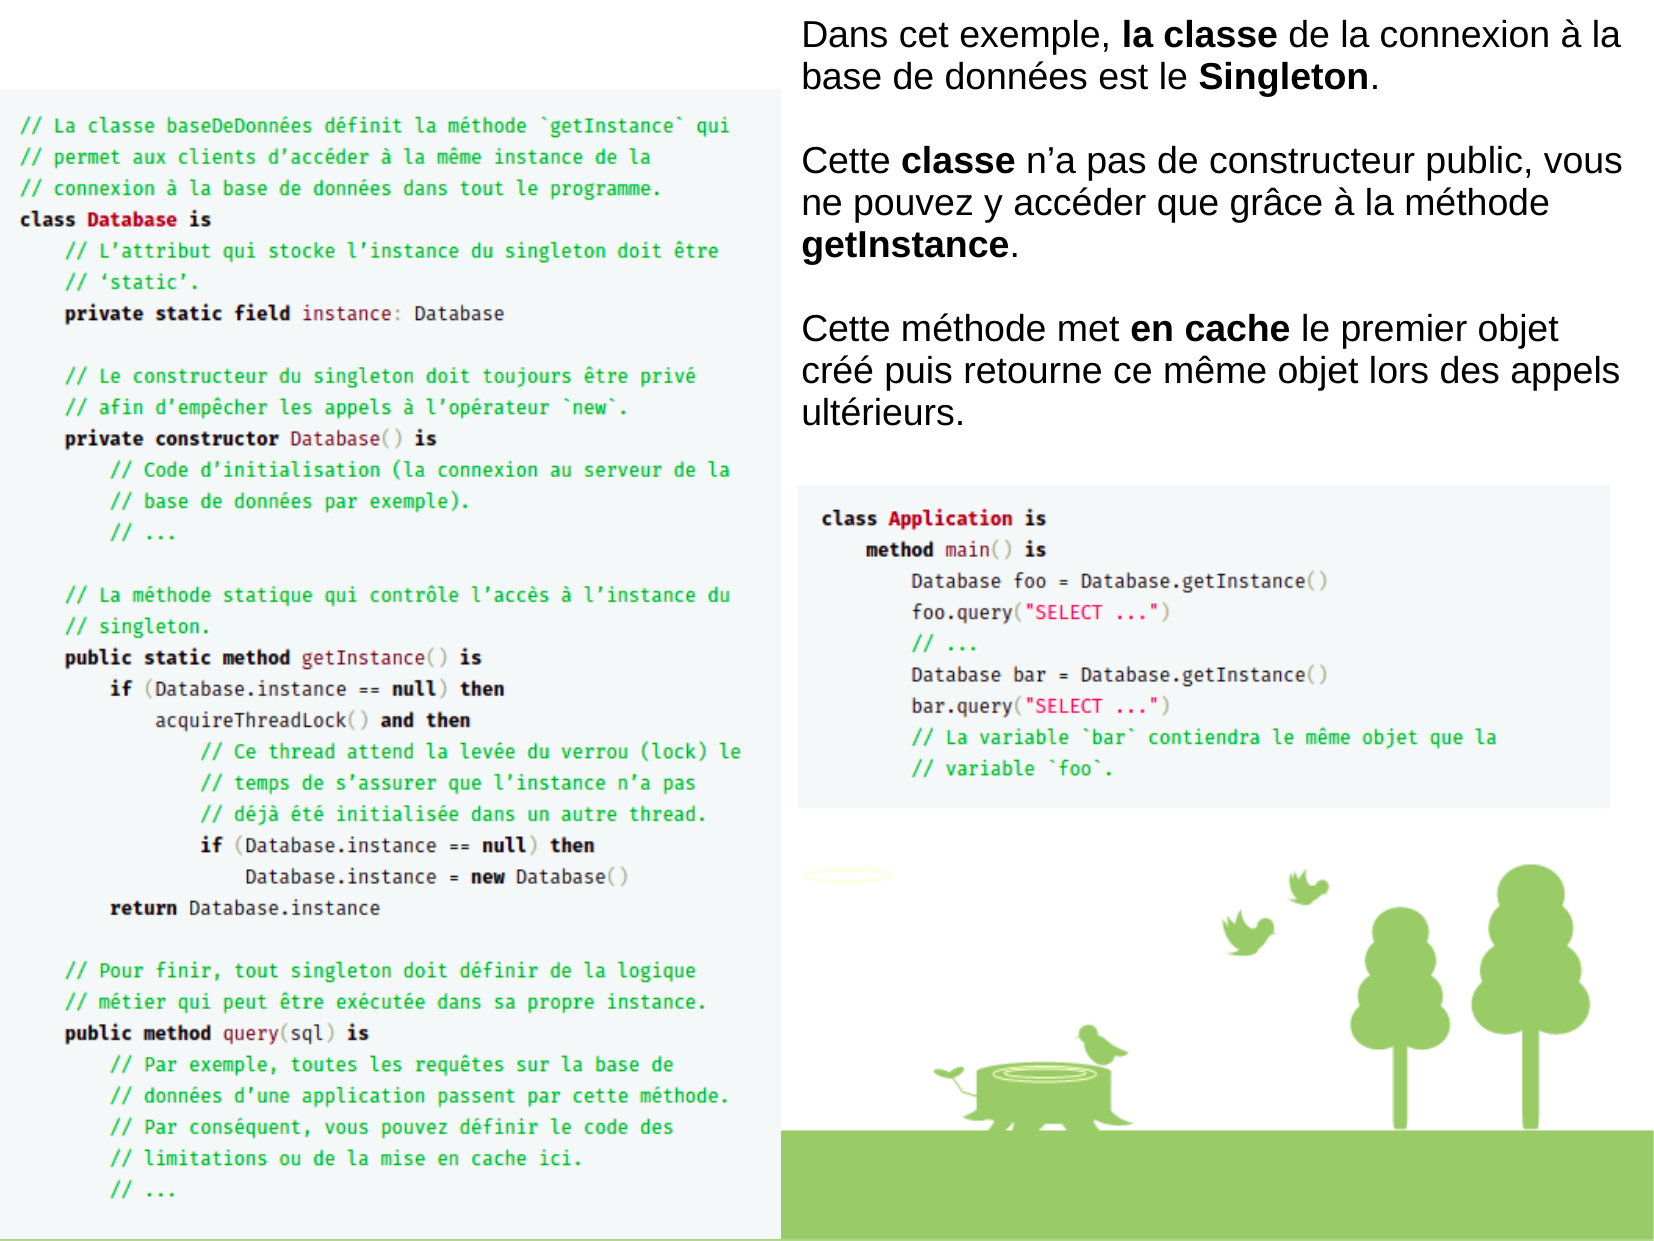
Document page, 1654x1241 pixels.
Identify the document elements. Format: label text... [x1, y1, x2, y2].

text_box Dans cet exemple, la classe de la connexion à la base de données est le Singleton. Cette classe n’a pas de constructeur public, vous ne pouvez y accéder que grâce à la méthode getInstance. Cette méthode met en cache le premier objet créé puis retourne ce même objet lors des appels ultérieurs. [786, 6, 1654, 441]
picture [0, 0, 1654, 1241]
